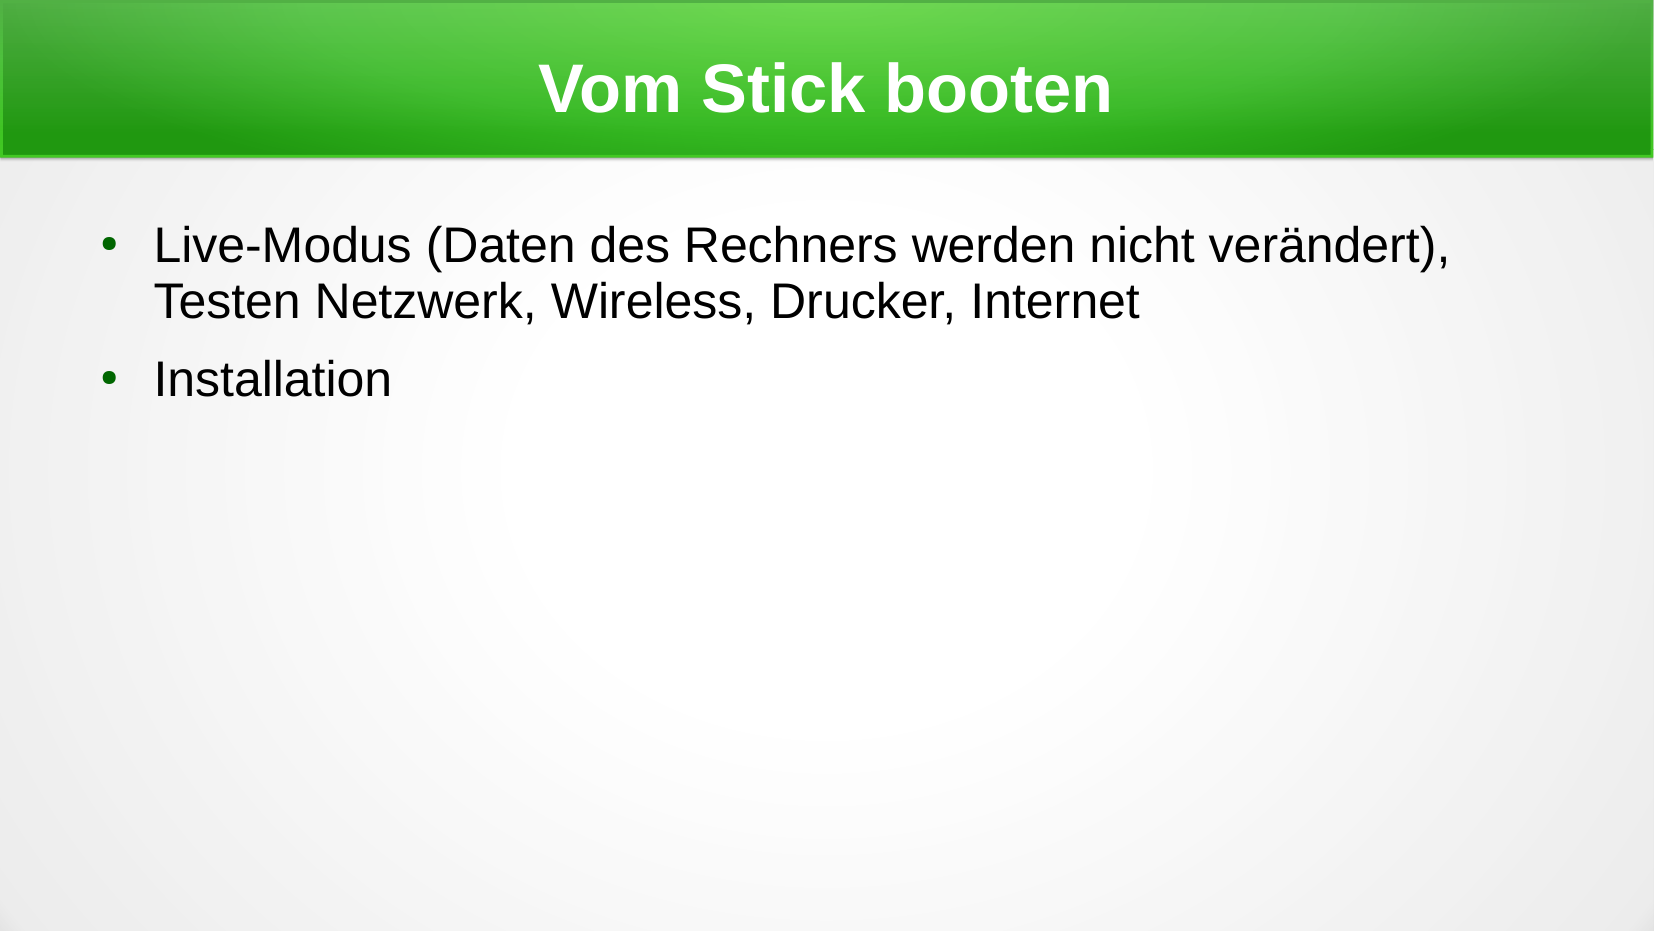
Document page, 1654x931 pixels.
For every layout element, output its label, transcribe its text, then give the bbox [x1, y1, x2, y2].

list Live-Modus (Daten des Rechners werden nicht verändert), Testen Netzwerk, Wireless, Drucker, Internet Installation [82, 217, 1571, 758]
title Vom Stick booten [82, 35, 1571, 142]
